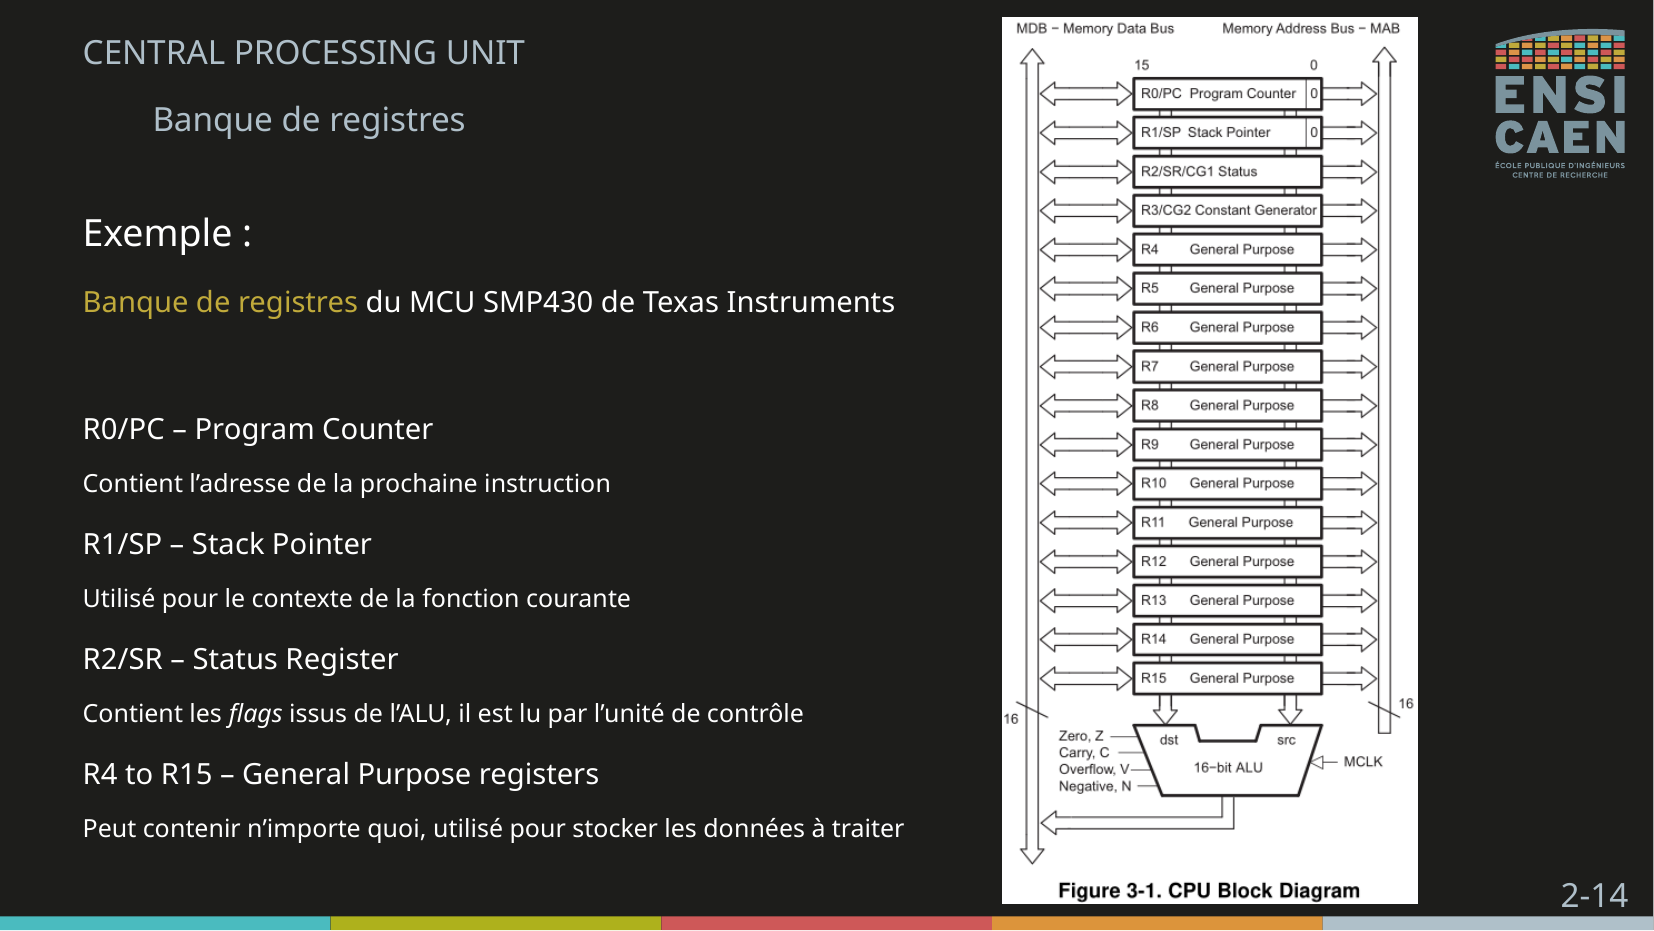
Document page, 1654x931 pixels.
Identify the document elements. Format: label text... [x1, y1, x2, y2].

list Exemple : Banque de registres du MCU SMP430 de Texas Instruments R0/PC – Program Counter Contient l’adresse de la prochaine instruction R1/SP – Stack Pointer Utilisé pour le contexte de la fonction courante R2/SR – Status Register Contient les flags issus de l’ALU, il est lu par l’unité de contrôle R4 to R15 – General Purpose registers Peut contenir n’importe quoi, utilisé pour stocker les données à traiter [82, 206, 1571, 916]
title CENTRAL PROCESSING UNIT Banque de registres [82, 0, 1467, 148]
picture [1002, 17, 1418, 904]
